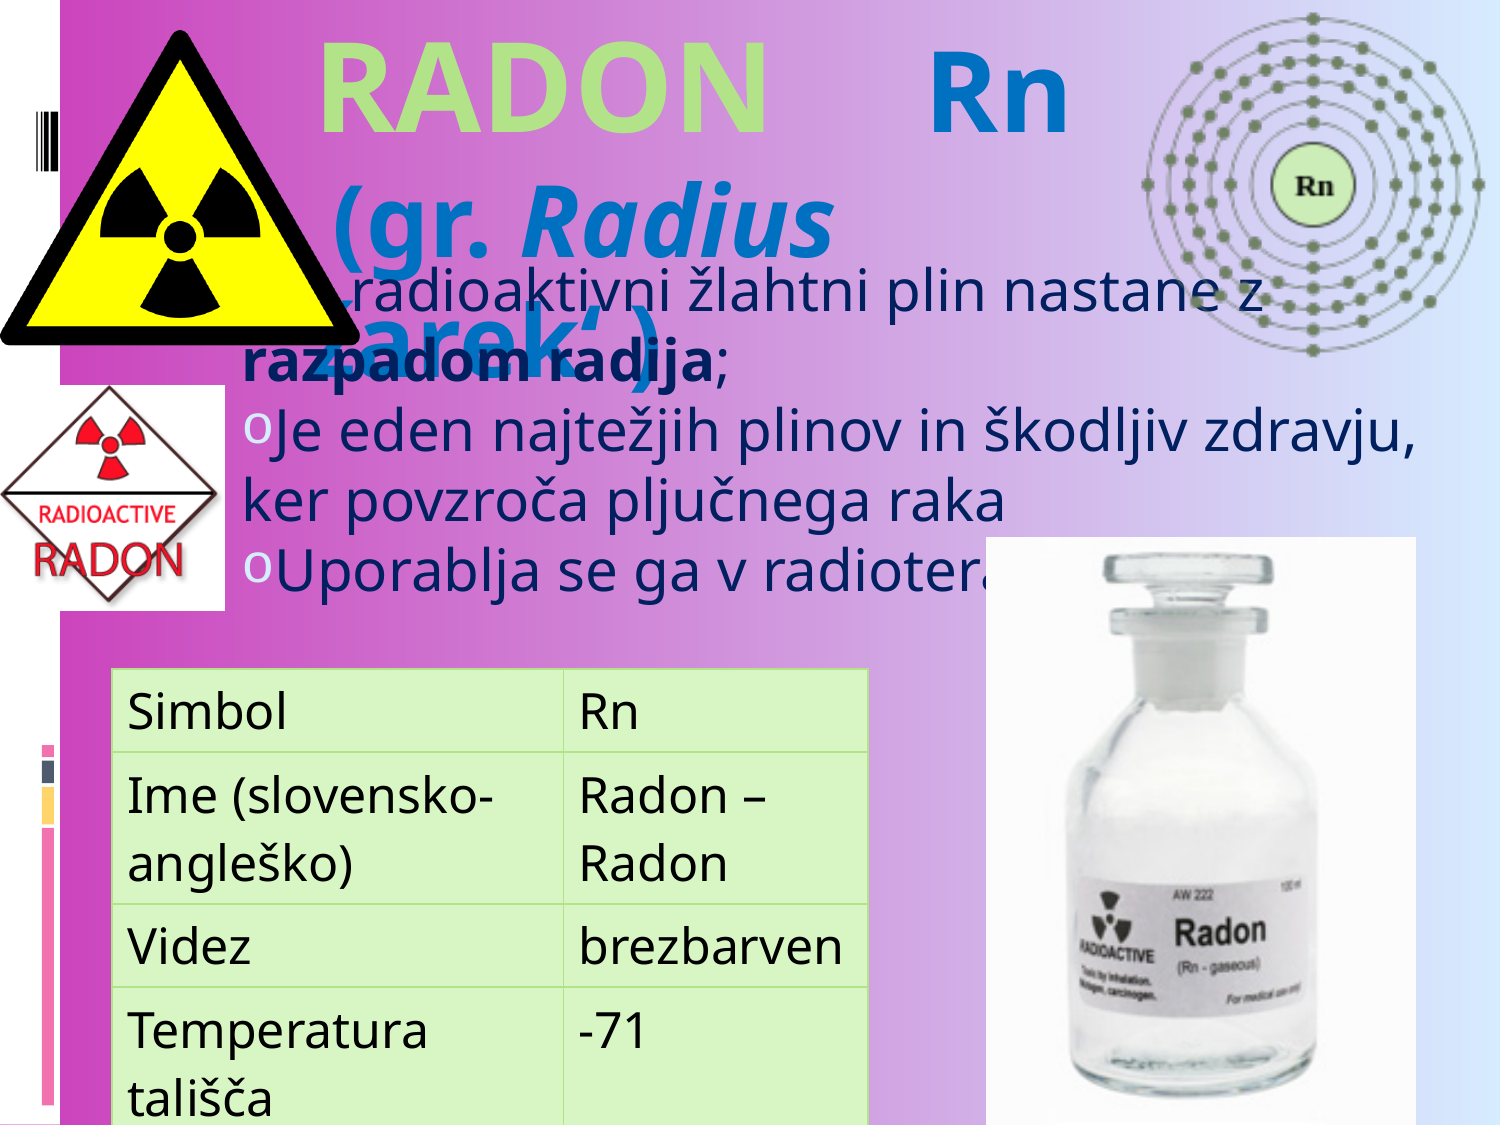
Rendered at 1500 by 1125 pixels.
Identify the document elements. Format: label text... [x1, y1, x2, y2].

table_cell Videz [113, 905, 563, 986]
picture [0, 385, 225, 611]
table_cell Radon – Radon [564, 753, 867, 903]
title RADON Rn (gr. Radius 'žarek‘ ) [265, 0, 1128, 296]
table_cell -71 [564, 988, 867, 1125]
table_header Rn [564, 670, 867, 751]
table_header Simbol [113, 670, 563, 751]
picture [1128, 0, 1500, 372]
subtitle Ta radioaktivni žlahtni plin nastane z razpadom radija; Je eden najtežjih plinov in škodljiv zdravju, ker povzroča pljučnega raka Uporablja se ga v radioterapiji. [225, 350, 1500, 681]
table_cell Ime (slovensko-angleško) [113, 753, 563, 903]
picture [986, 537, 1416, 1125]
table_cell brezbarven [564, 905, 867, 986]
table_cell Temperatura tališča [113, 988, 563, 1125]
picture [0, 30, 360, 346]
